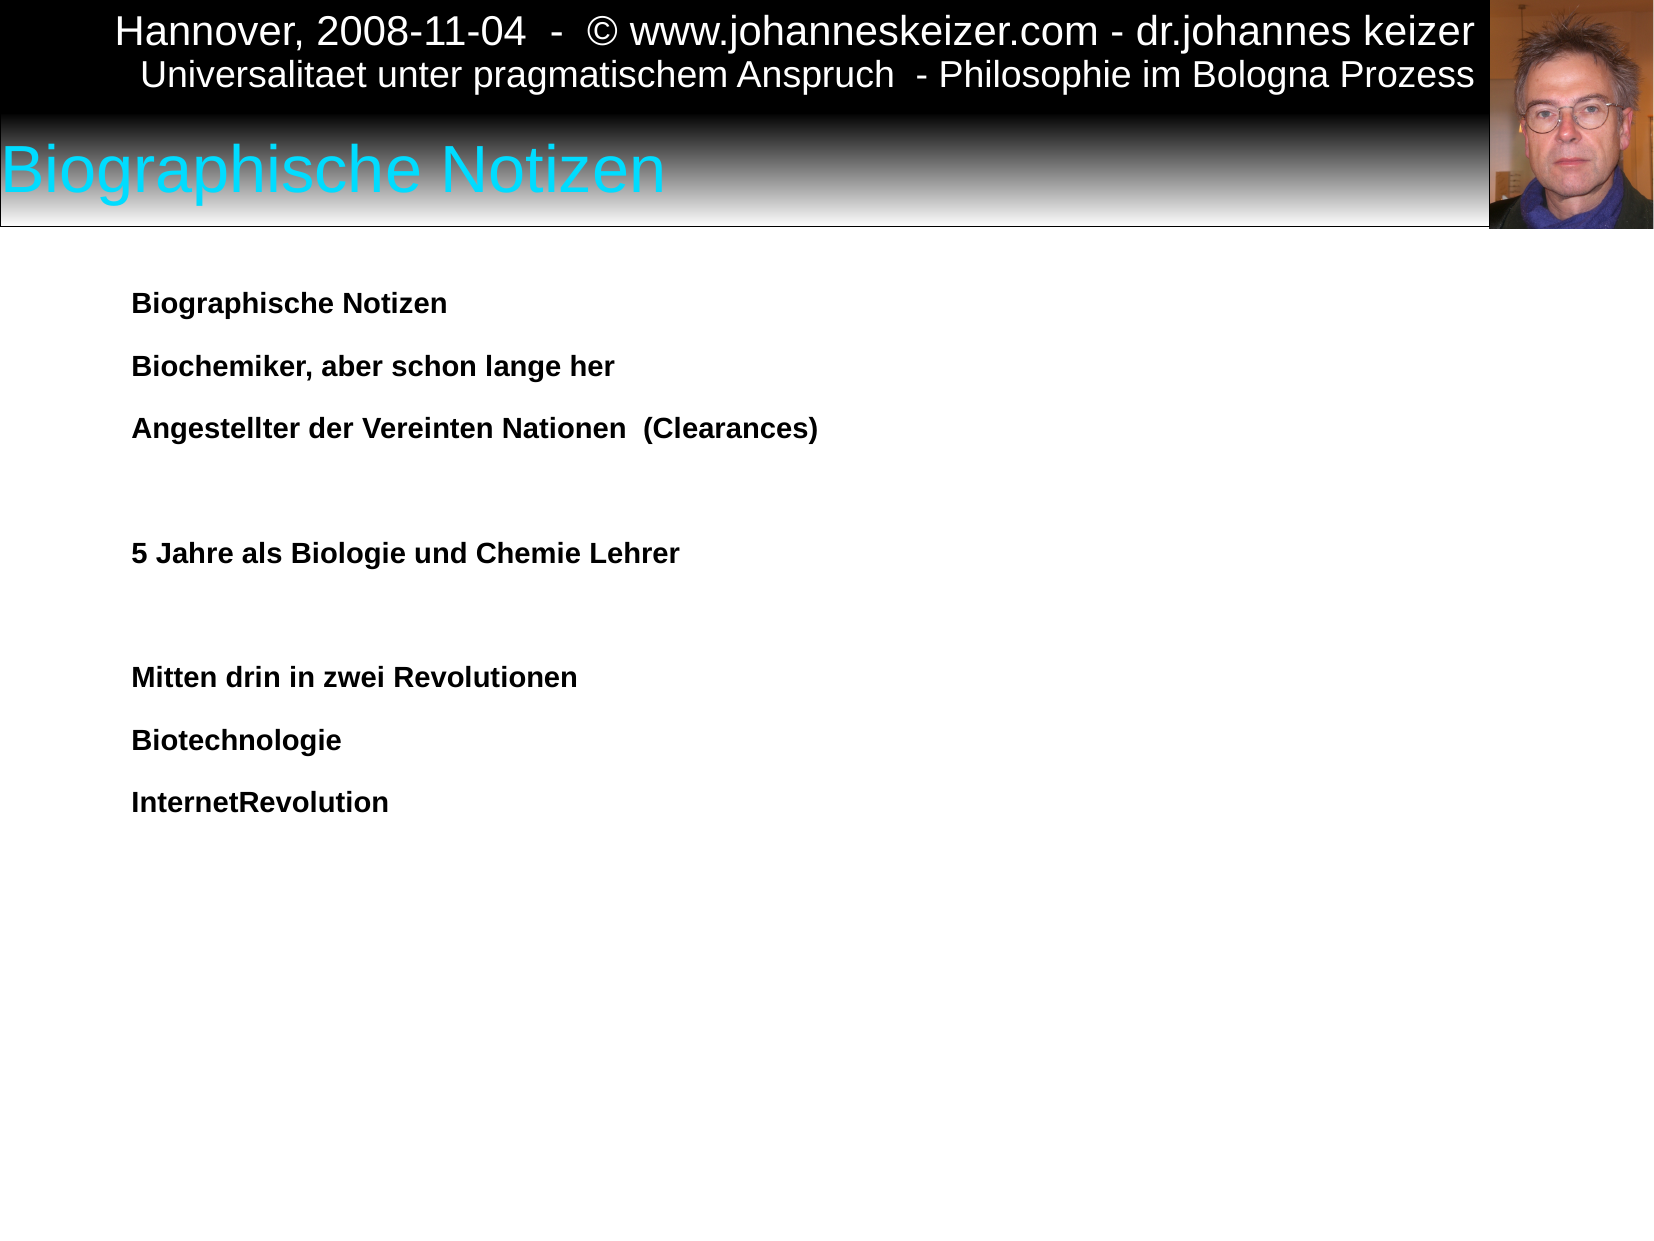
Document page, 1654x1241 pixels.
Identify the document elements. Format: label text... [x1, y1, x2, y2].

list Biographische Notizen Biochemiker, aber schon lange her Angestellter der Vereinten Nationen (Clearances) 5 Jahre als Biologie und Chemie Lehrer Mitten drin in zwei Revolutionen Biotechnologie InternetRevolution [93, 287, 1583, 1092]
picture [1489, 0, 1654, 229]
title Biographische Notizen [0, 113, 1490, 227]
